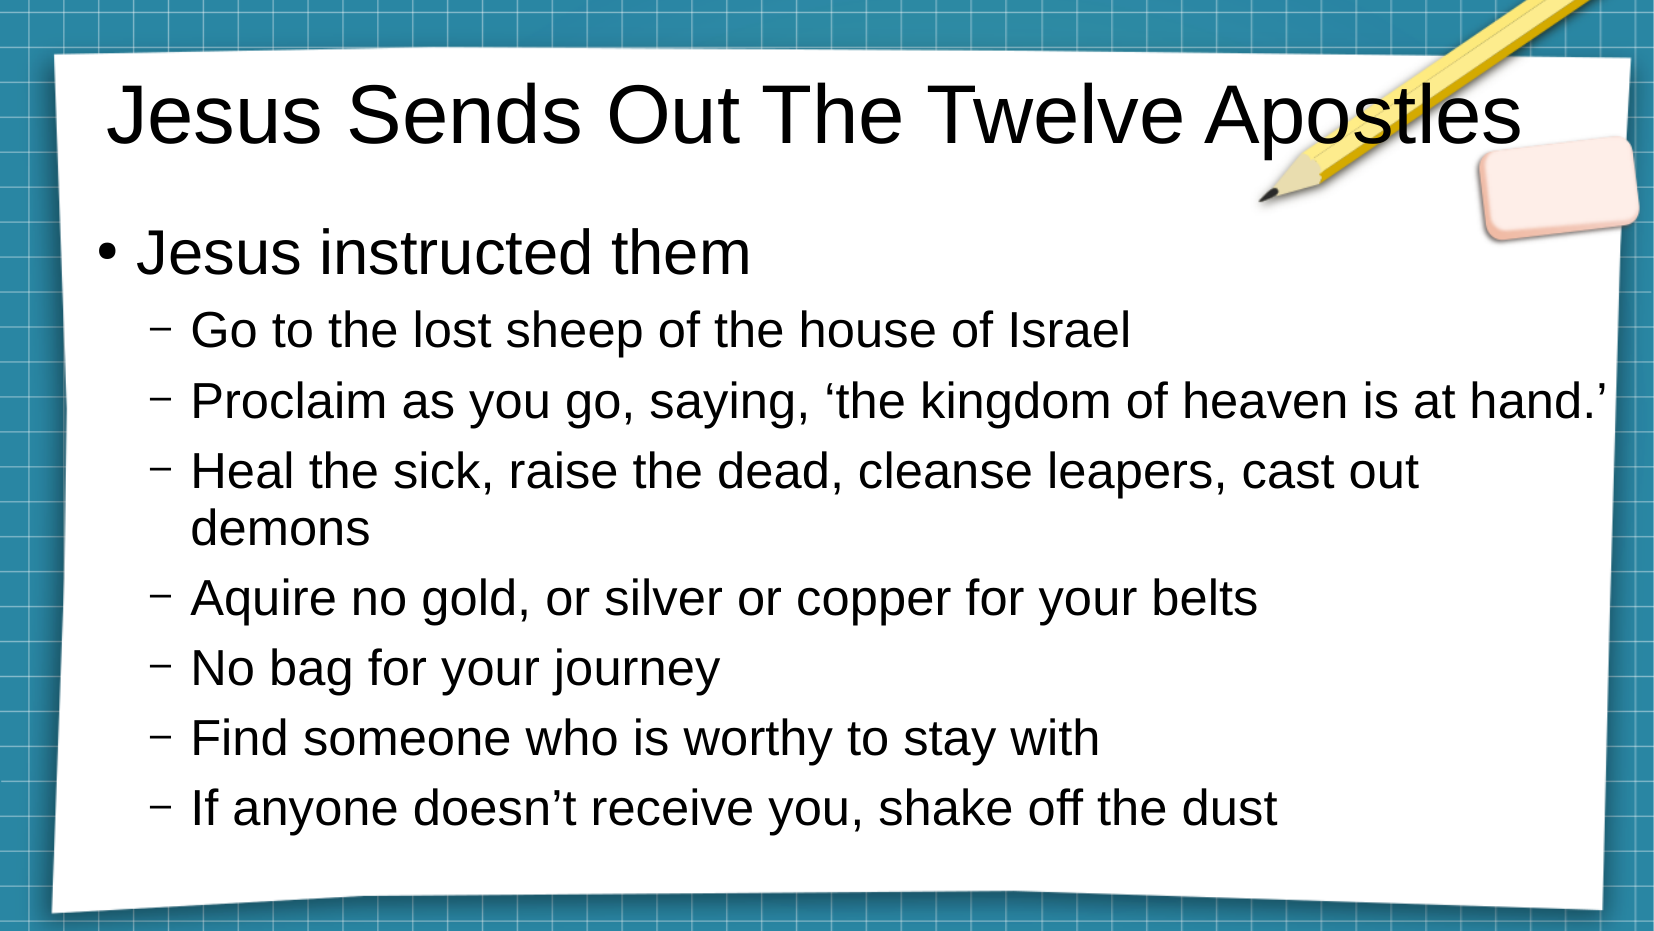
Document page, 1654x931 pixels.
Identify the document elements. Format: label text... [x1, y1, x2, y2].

list Jesus instructed them Go to the lost sheep of the house of Israel Proclaim as you go, saying, ‘the kingdom of heaven is at hand.’ Heal the sick, raise the dead, cleanse leapers, cast out demons Aquire no gold, or silver or copper for your belts No bag for your journey Find someone who is worthy to stay with If anyone doesn’t receive you, shake off the dust [82, 217, 1613, 901]
title Jesus Sends Out The Twelve Apostles [82, 37, 1571, 193]
picture [0, 0, 1654, 931]
